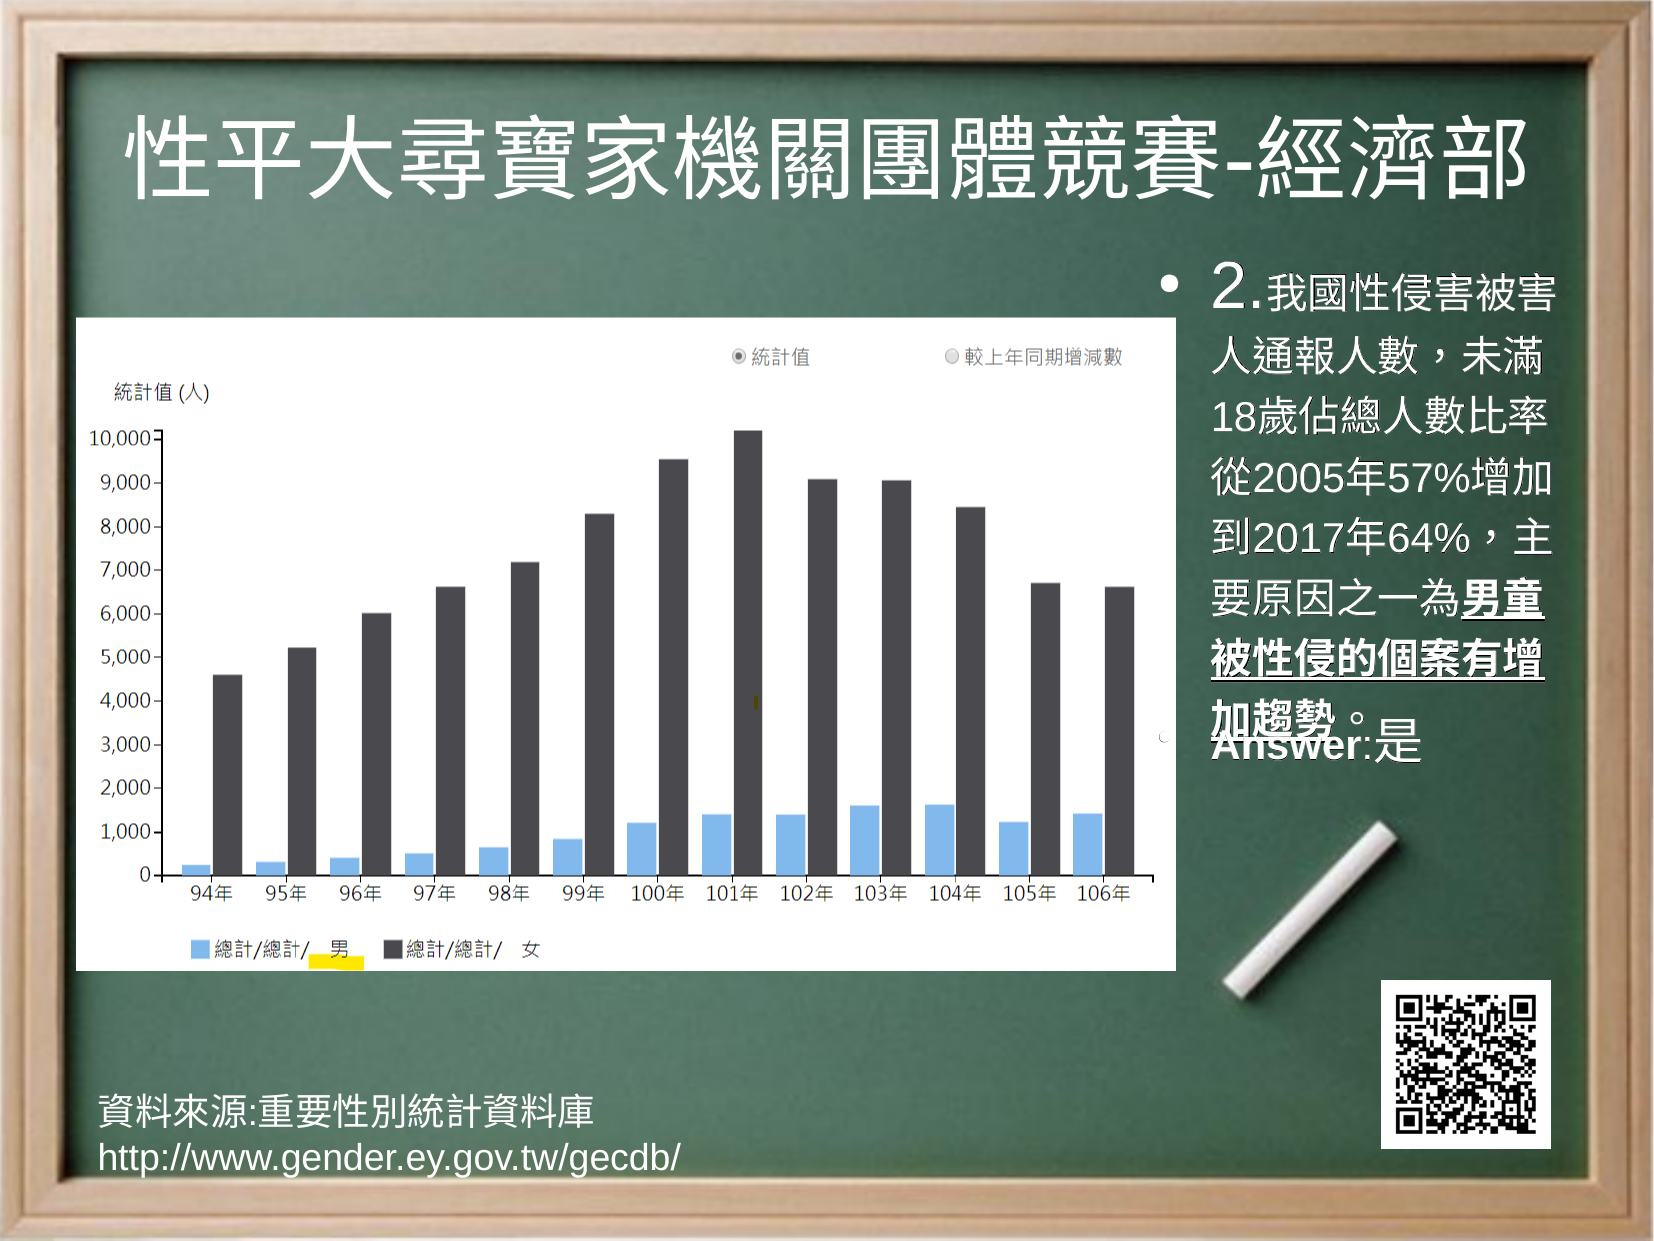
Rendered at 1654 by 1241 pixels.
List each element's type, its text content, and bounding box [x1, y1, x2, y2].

text_box 資料來源:重要性別統計資料庫 http://www.gender.ey.gov.tw/gecdb/ [82, 1074, 863, 1179]
picture [0, 0, 1654, 1241]
title 性平大尋寶家機關團體競賽-經濟部 [82, 42, 1571, 248]
list 2.我國性侵害被害人通報人數，未滿18歲佔總人數比率從2005年57%增加到2017年64%，主要原因之一為男童被性侵的個案有增加趨勢。 [1176, 248, 1583, 875]
list Answer:是 [1068, 701, 1453, 762]
